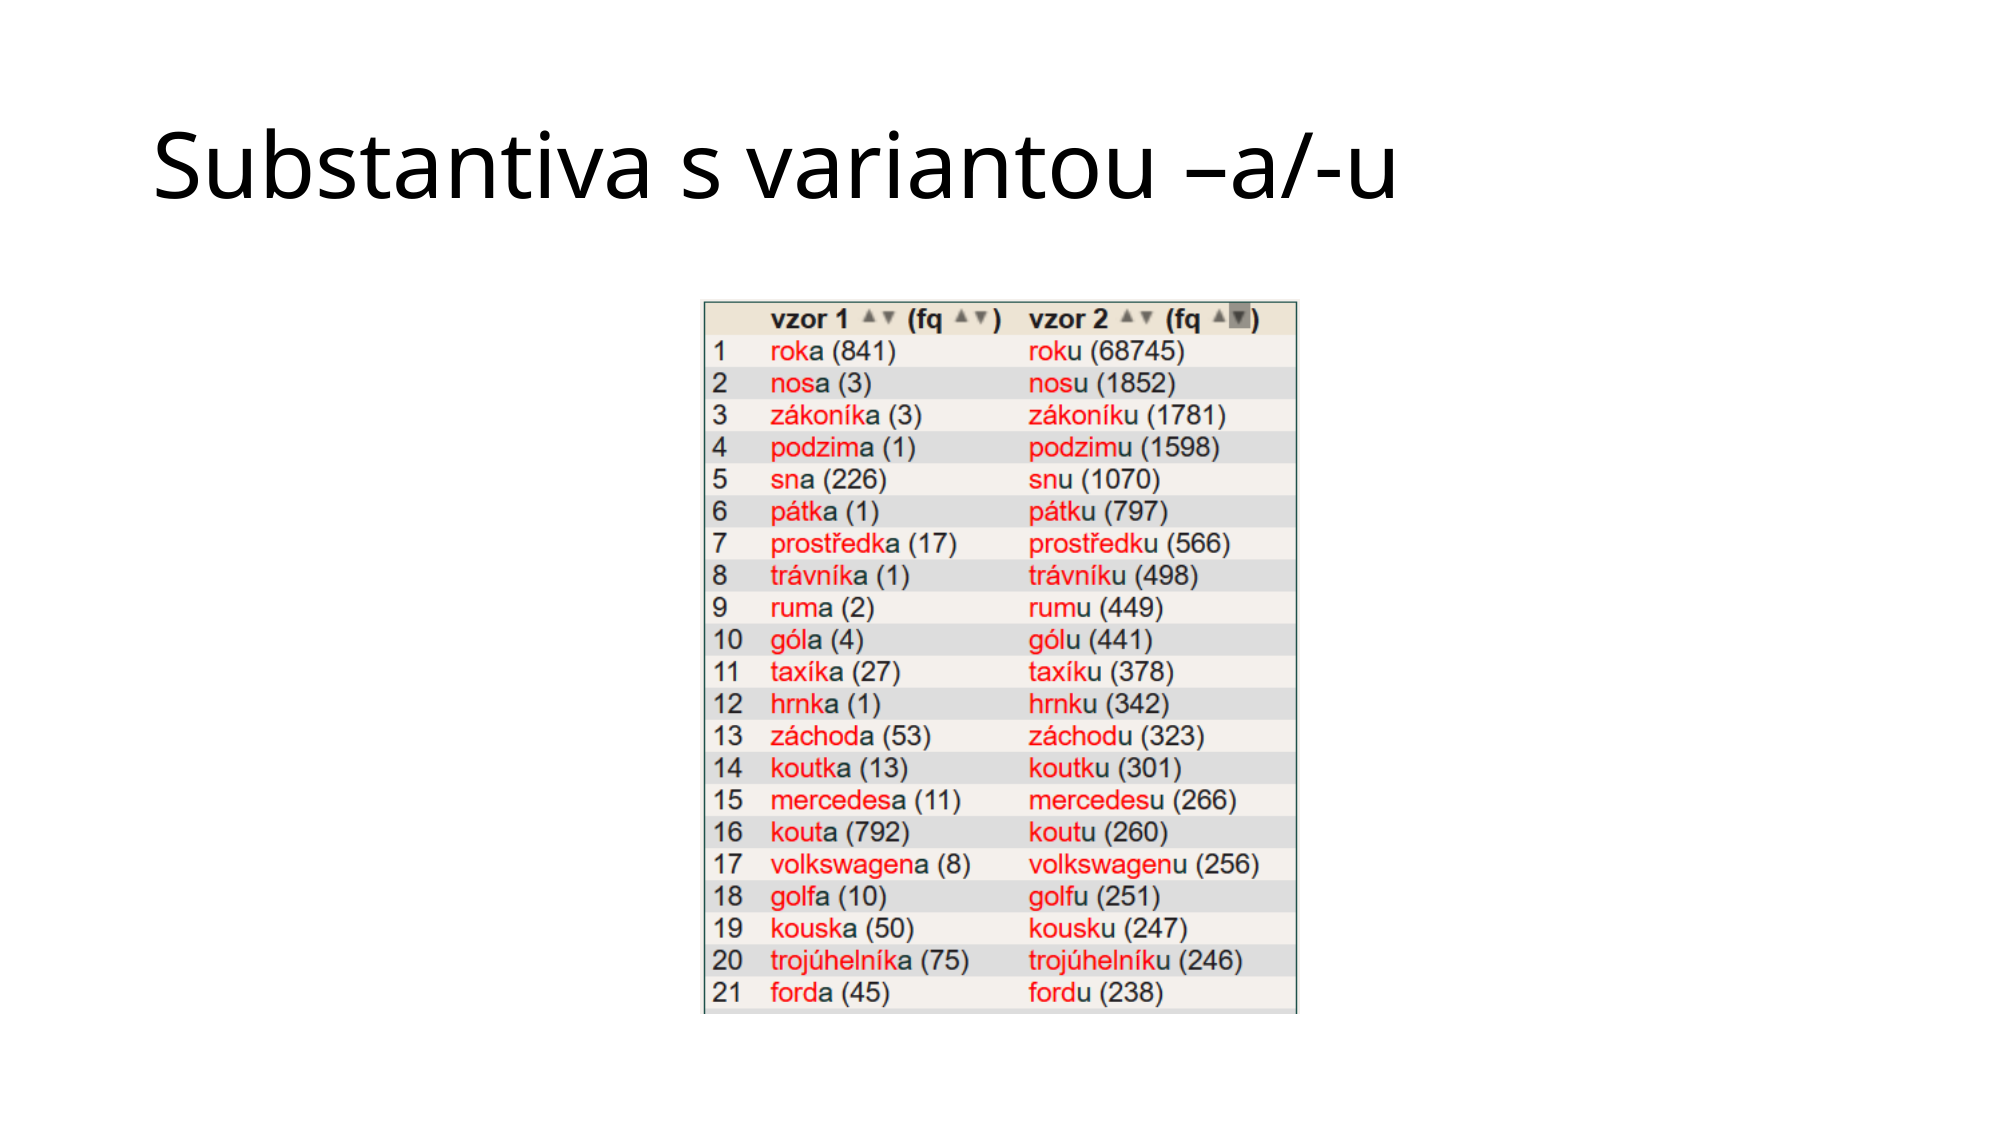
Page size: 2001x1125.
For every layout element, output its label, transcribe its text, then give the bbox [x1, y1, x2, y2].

picture [700, 299, 1300, 1014]
title Substantiva s variantou –a/-u [137, 59, 1863, 278]
